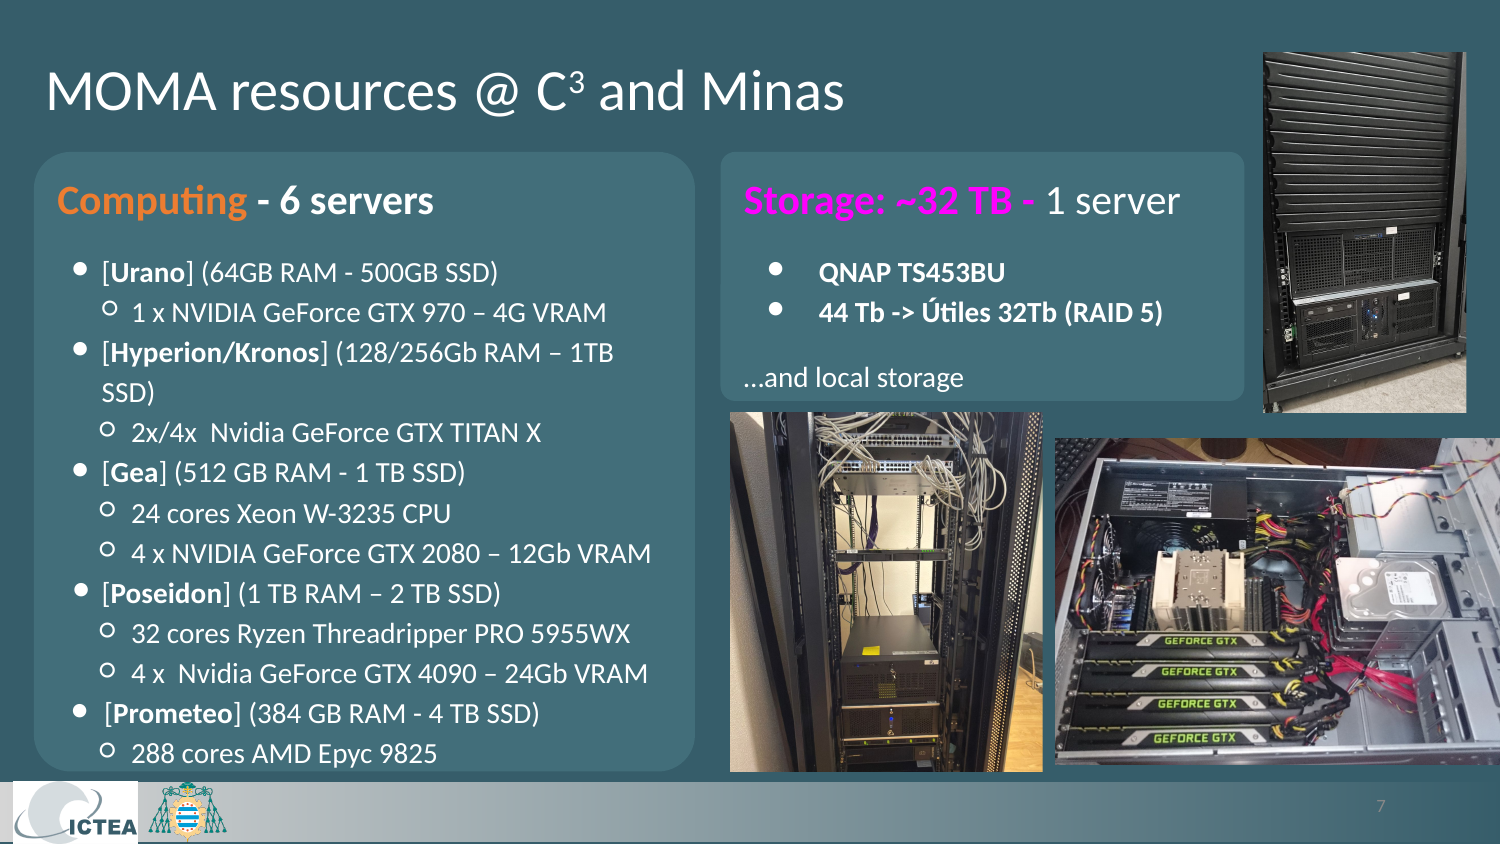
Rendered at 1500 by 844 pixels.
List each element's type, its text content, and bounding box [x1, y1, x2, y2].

text_box [901, 376, 909, 385]
picture [1263, 52, 1467, 413]
slide_number <number> [1059, 782, 1397, 827]
picture [730, 412, 1043, 772]
text_box [720, 151, 1245, 401]
text_box [230, 782, 1500, 842]
text_box Computing - 6 servers [Urano] (64GB RAM - 500GB SSD) 1 x NVIDIA GeForce GTX 970 – 4G VRAM [Hyperion/Kronos] (128/256Gb RAM – 1TB SSD) 2x/4x Nvidia GeForce GTX TITAN X [Gea] (512 GB RAM - 1 TB SSD) 24 cores Xeon W-3235 CPU 4 x NVIDIA GeForce GTX 2080 – 12Gb VRAM [Poseidon] (1 TB RAM – 2 TB SSD) 32 cores Ryzen Threadripper PRO 5955WX 4 x Nvidia GeForce GTX 4090 – 24Gb VRAM [Prometeo] (384 GB RAM - 4 TB SSD) 288 cores AMD Epyc 9825 [57, 172, 674, 765]
text_box [0, 782, 13, 842]
text_box [797, 376, 804, 385]
text_box [825, 376, 833, 385]
text_box [33, 151, 695, 772]
text_box [138, 782, 147, 842]
picture [1055, 438, 1500, 765]
picture [147, 781, 230, 844]
title MOMA resources @ C3 and Minas [33, 16, 904, 167]
text_box Storage: ~32 TB - 1 server QNAP TS453BU 44 Tb -> Útiles 32Tb (RAID 5) …and local storage [743, 172, 1245, 376]
picture [13, 781, 138, 844]
